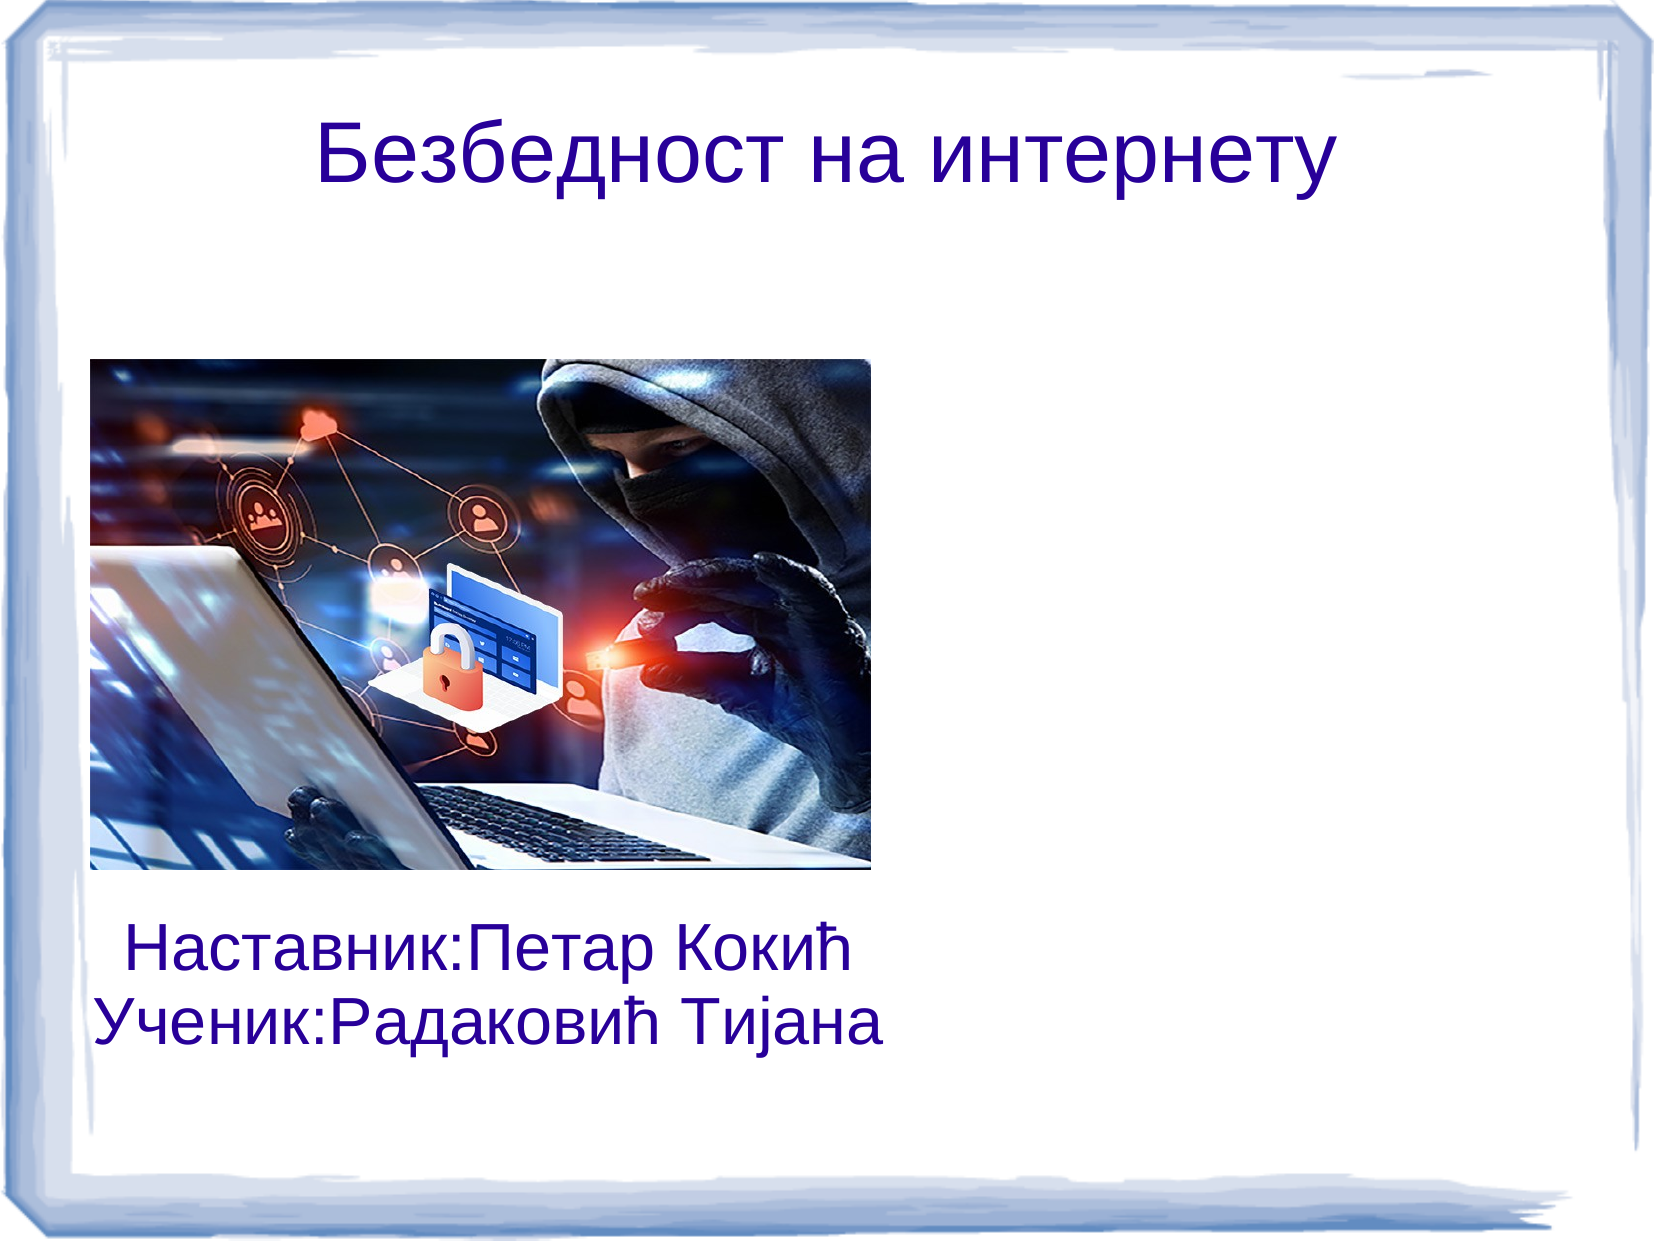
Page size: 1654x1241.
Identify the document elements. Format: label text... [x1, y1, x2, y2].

picture [0, 0, 1654, 1241]
subtitle Наставник:Петар Кокић Ученик:Радаковић Тијана [0, 645, 1216, 1241]
title Безбедност на интернету [82, 49, 1571, 257]
